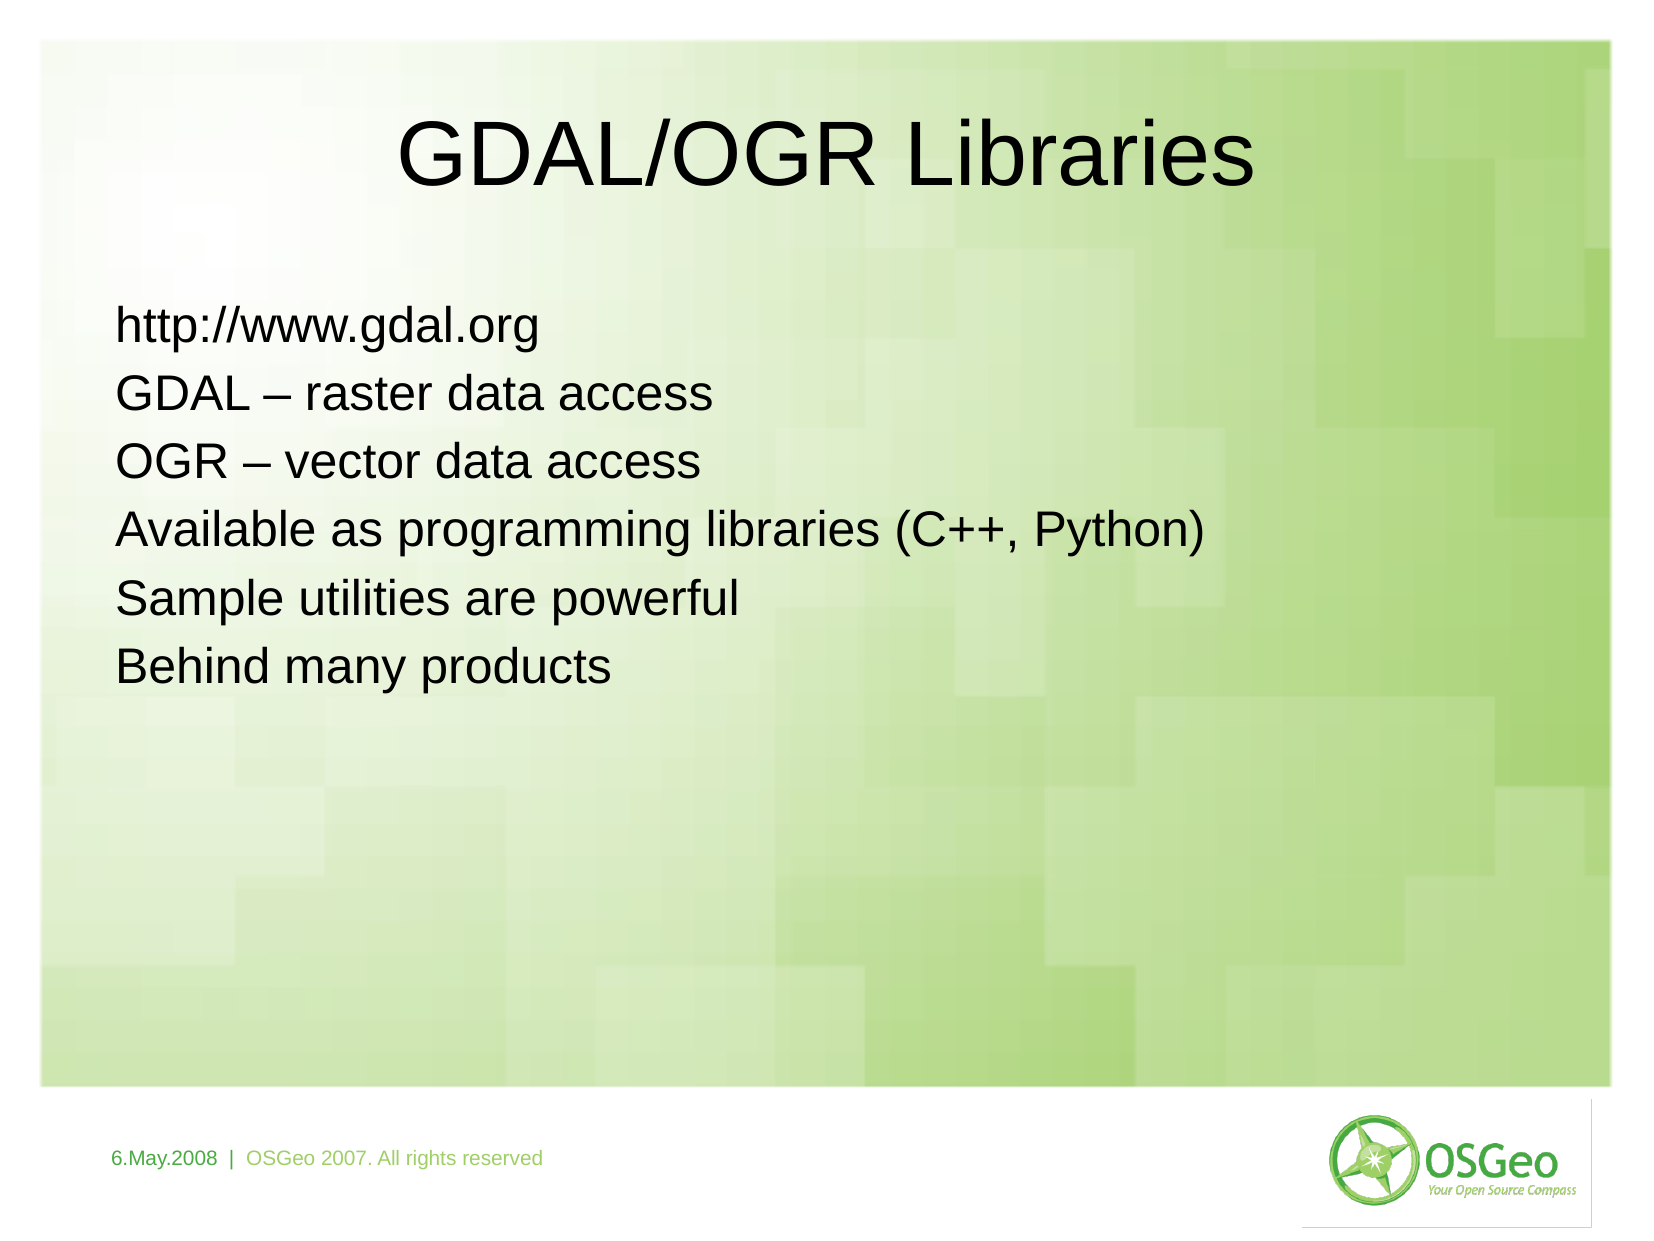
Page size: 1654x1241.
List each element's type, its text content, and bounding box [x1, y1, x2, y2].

title GDAL/OGR Libraries [82, 50, 1571, 257]
list http://www.gdal.org GDAL – raster data access OGR – vector data access Available as programming libraries (C++, Python) Sample utilities are powerful Behind many products [82, 289, 1571, 1109]
picture [0, 1, 1654, 1239]
